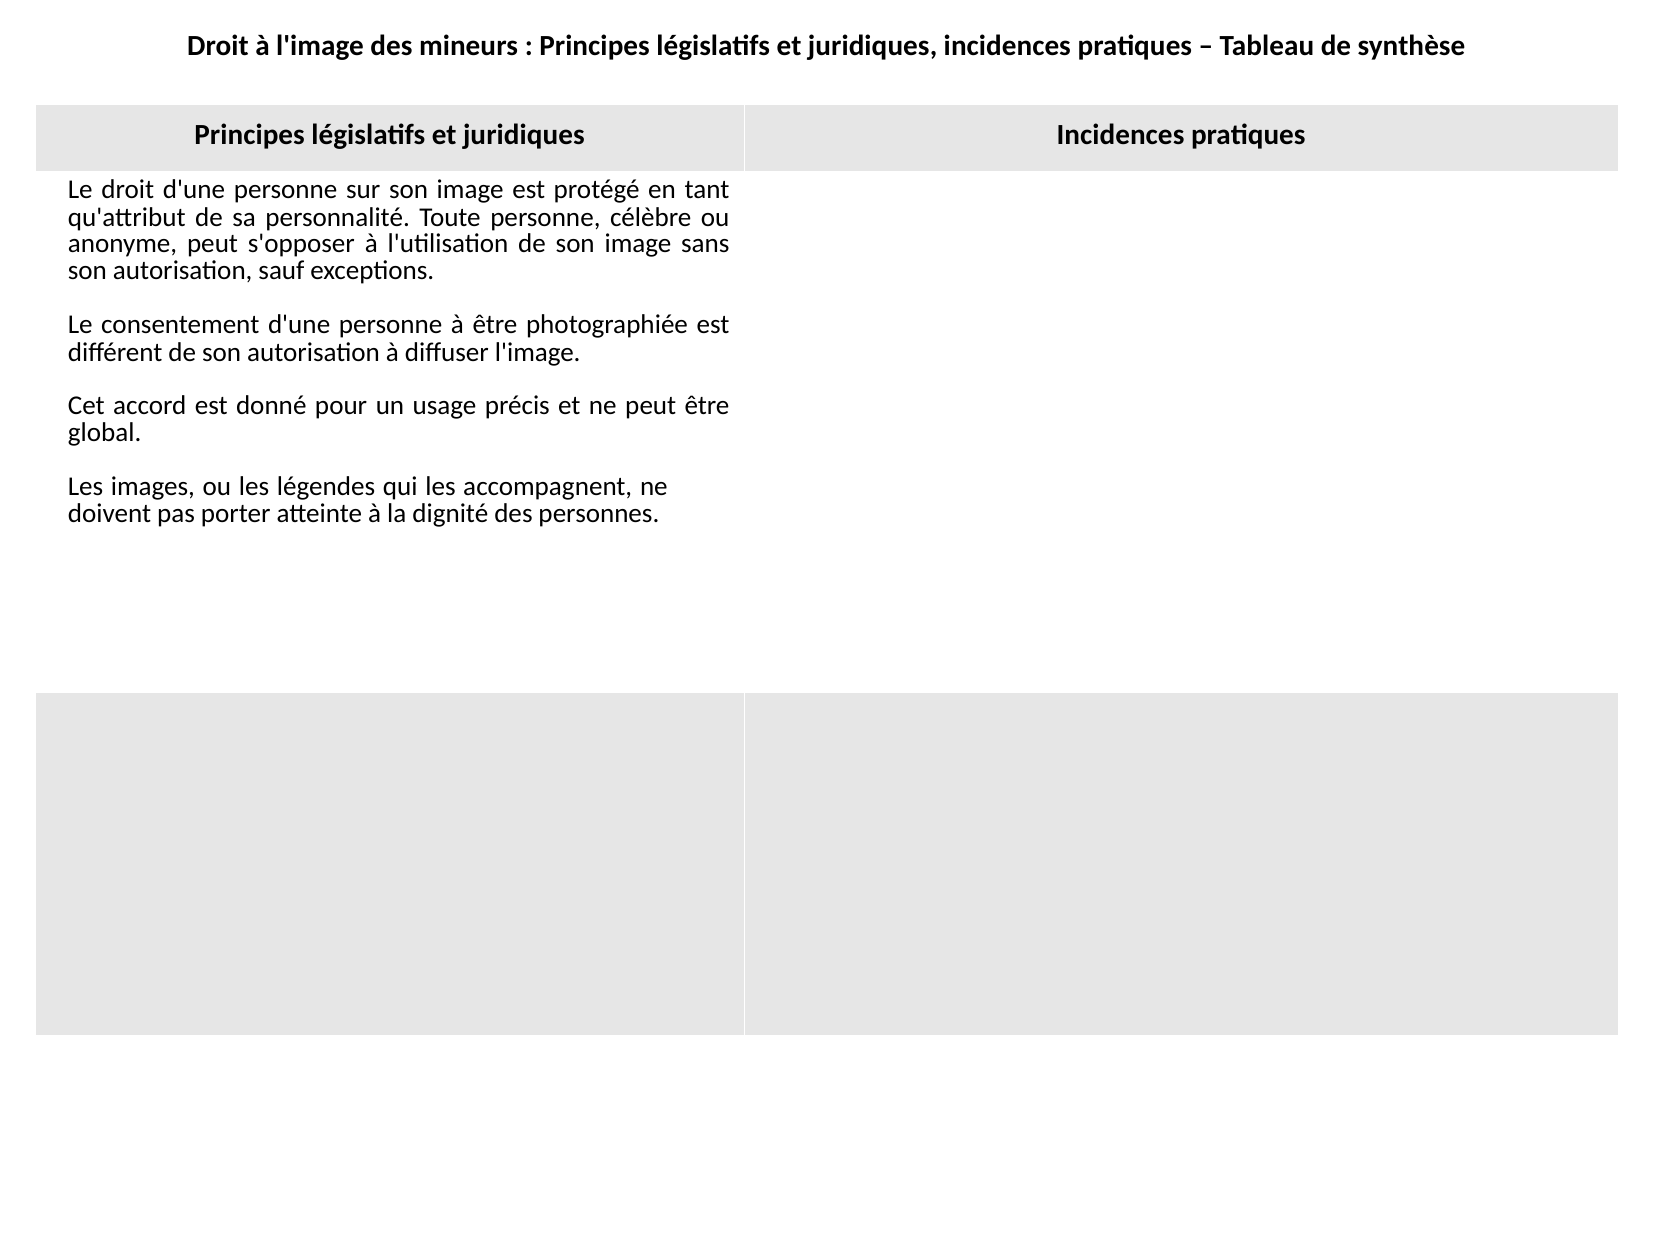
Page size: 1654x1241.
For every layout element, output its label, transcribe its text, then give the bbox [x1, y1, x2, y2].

table_cell Principes législatifs et juridiques [36, 105, 744, 171]
table_cell [745, 1036, 1618, 1193]
table_cell Incidences pratiques [745, 105, 1618, 171]
table_cell [745, 172, 1618, 692]
table_cell Le droit d'une personne sur son image est protégé en tant qu'attribut de sa personnalité. Toute personne, célèbre ou anonyme, peut s'opposer à l'utilisation de son image sans son autorisation, sauf exceptions. Le consentement d'une personne à être photographiée est différent de son autorisation à diffuser l'image. Cet accord est donné pour un usage précis et ne peut être global. Les images, ou les légendes qui les accompagnent, ne doivent pas porter atteinte à la dignité des personnes. [36, 172, 744, 692]
table_cell [36, 1036, 744, 1193]
table_cell [36, 693, 744, 1035]
table_header Droit à l'image des mineurs : Principes législatifs et juridiques, incidences pratiques – Tableau de synthèse [36, 27, 1618, 104]
table_cell [745, 693, 1618, 1035]
